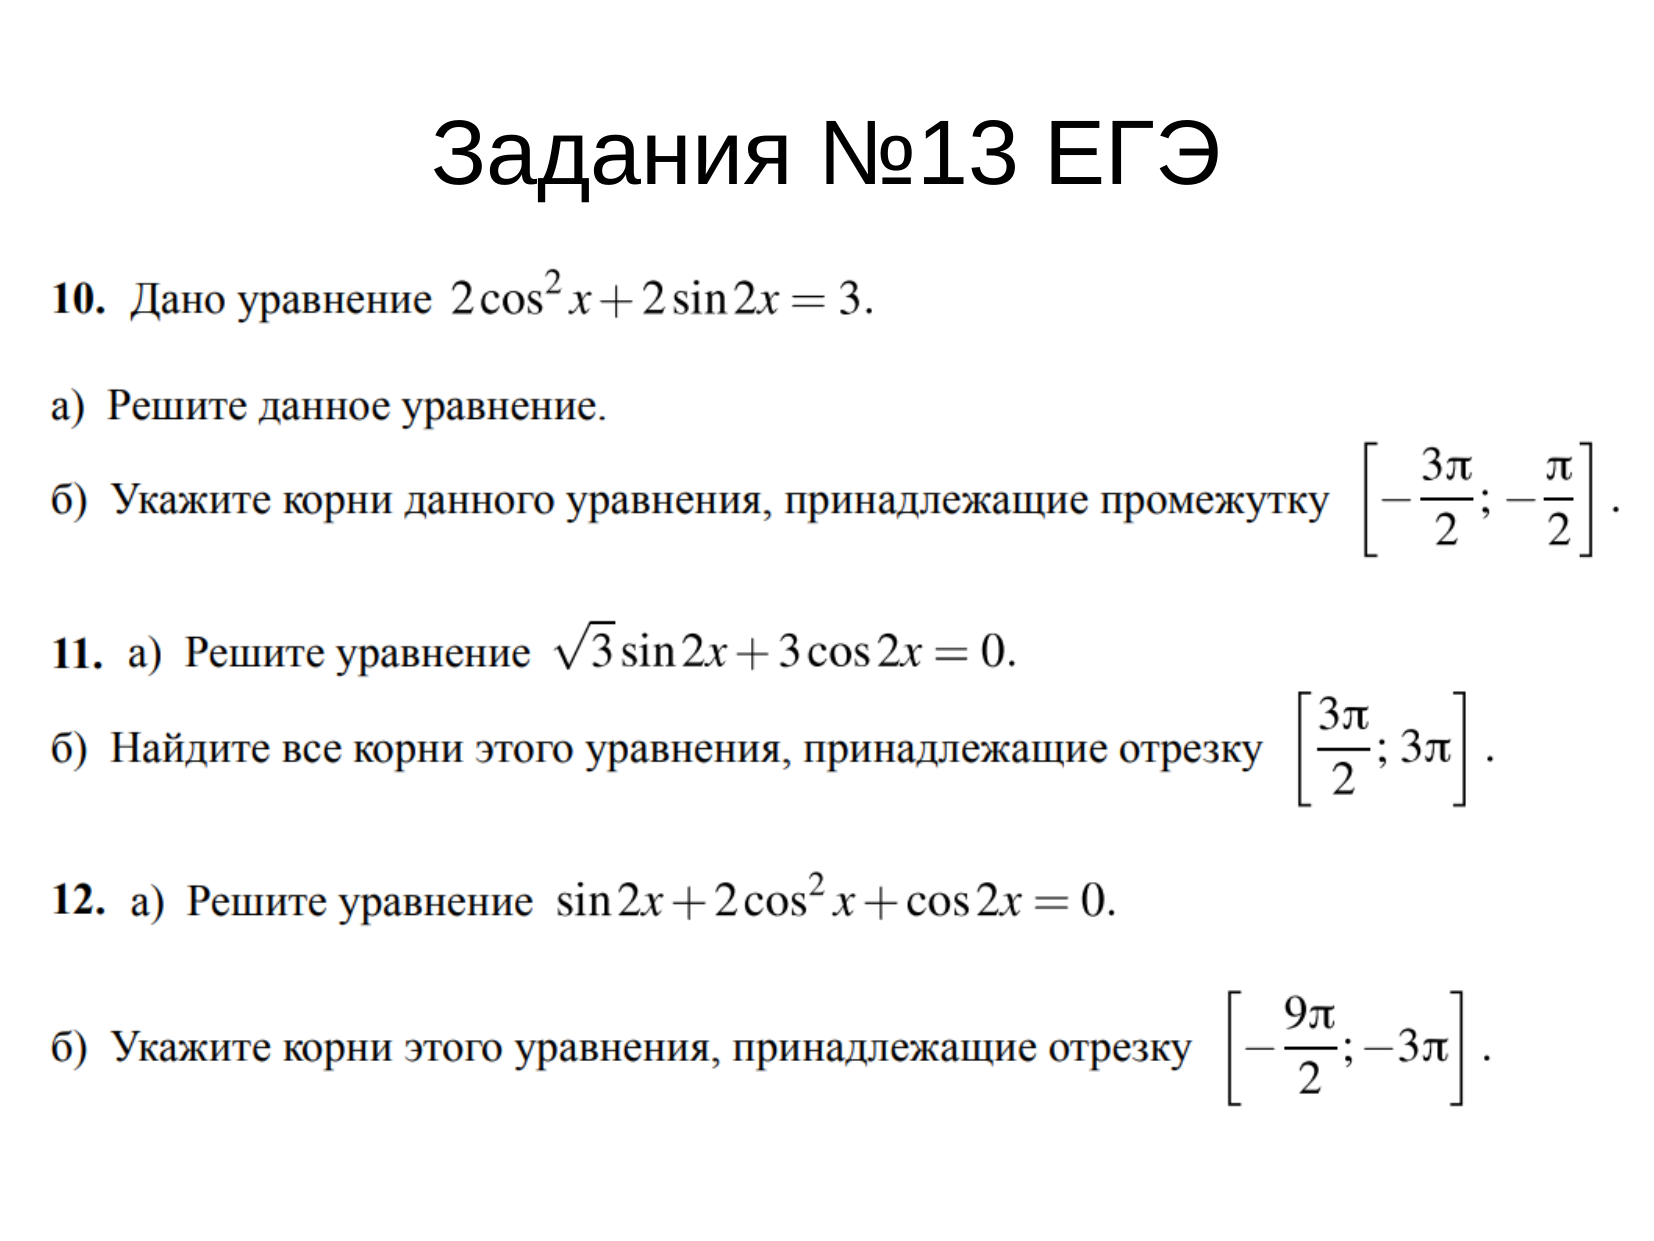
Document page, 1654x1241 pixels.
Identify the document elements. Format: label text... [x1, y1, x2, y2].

title Задания №13 ЕГЭ [82, 49, 1571, 249]
picture [42, 249, 1630, 1158]
